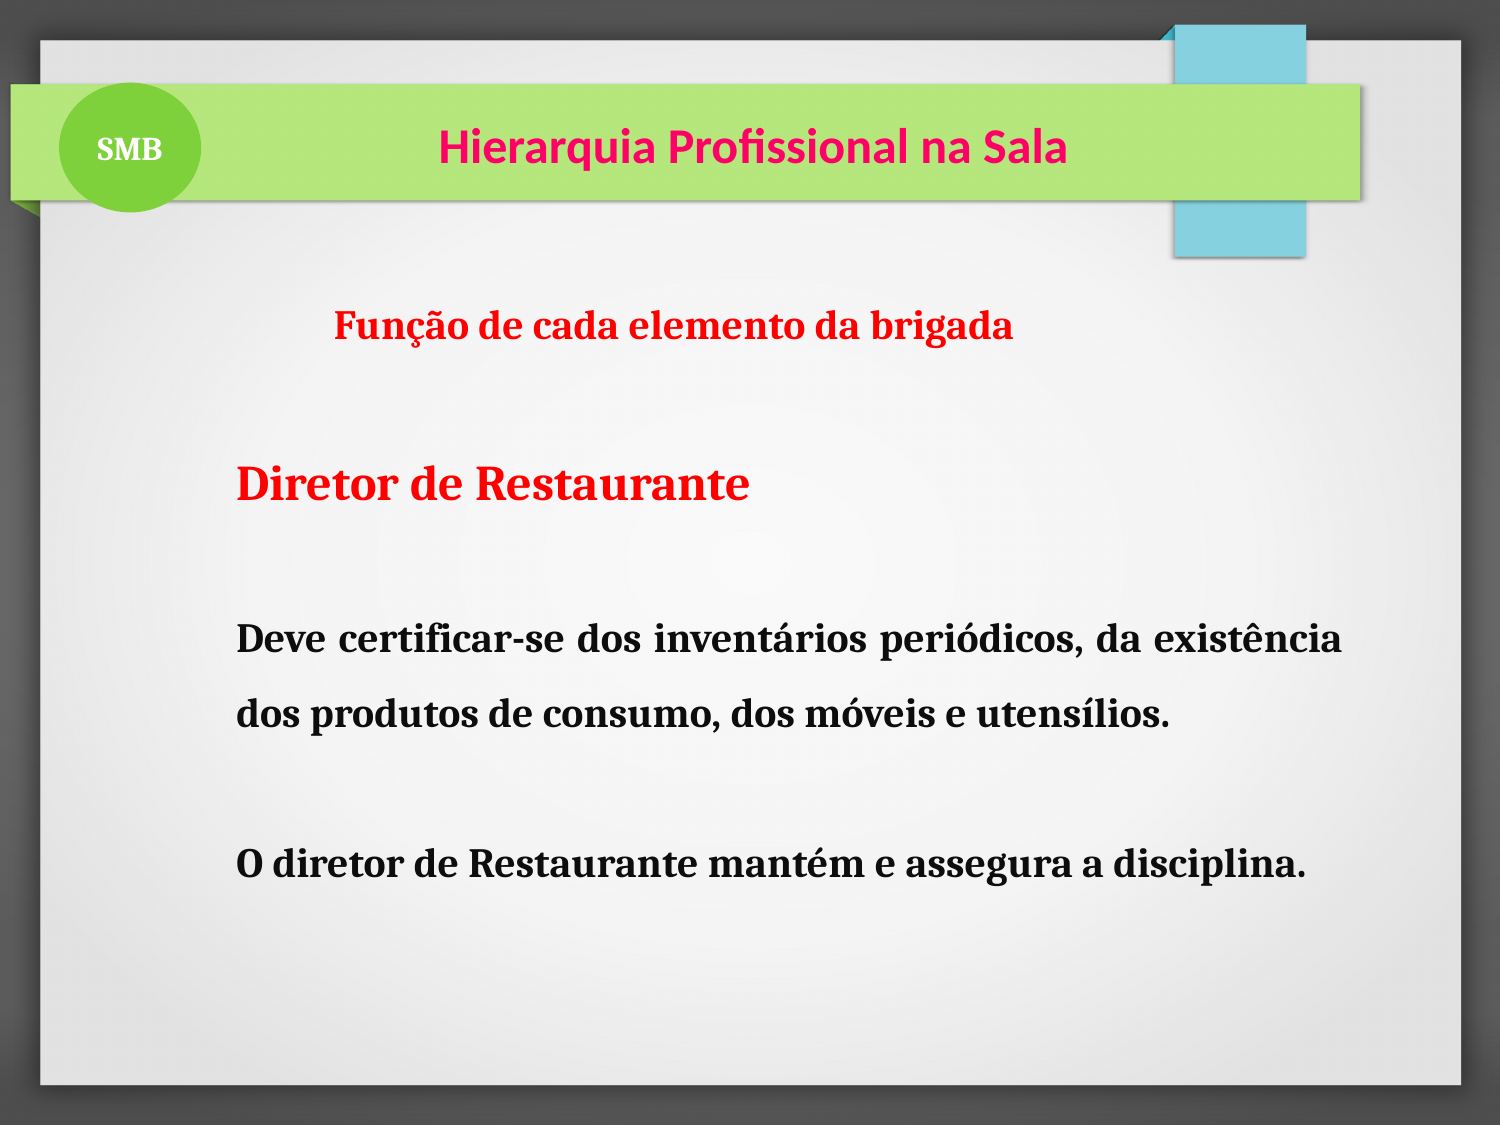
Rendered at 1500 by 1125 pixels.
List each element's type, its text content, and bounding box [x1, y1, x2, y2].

text_box Hierarquia Profissional na Sala [221, 106, 1288, 182]
text_box Função de cada elemento da brigada [318, 265, 1146, 356]
text_box Diretor de Restaurante Deve certificar-se dos inventários periódicos, da existência dos produtos de consumo, dos móveis e utensílios. O diretor de Restaurante mantém e assegura a disciplina. [221, 413, 1359, 894]
text_box SMB [59, 82, 202, 213]
picture [0, 0, 1500, 1125]
